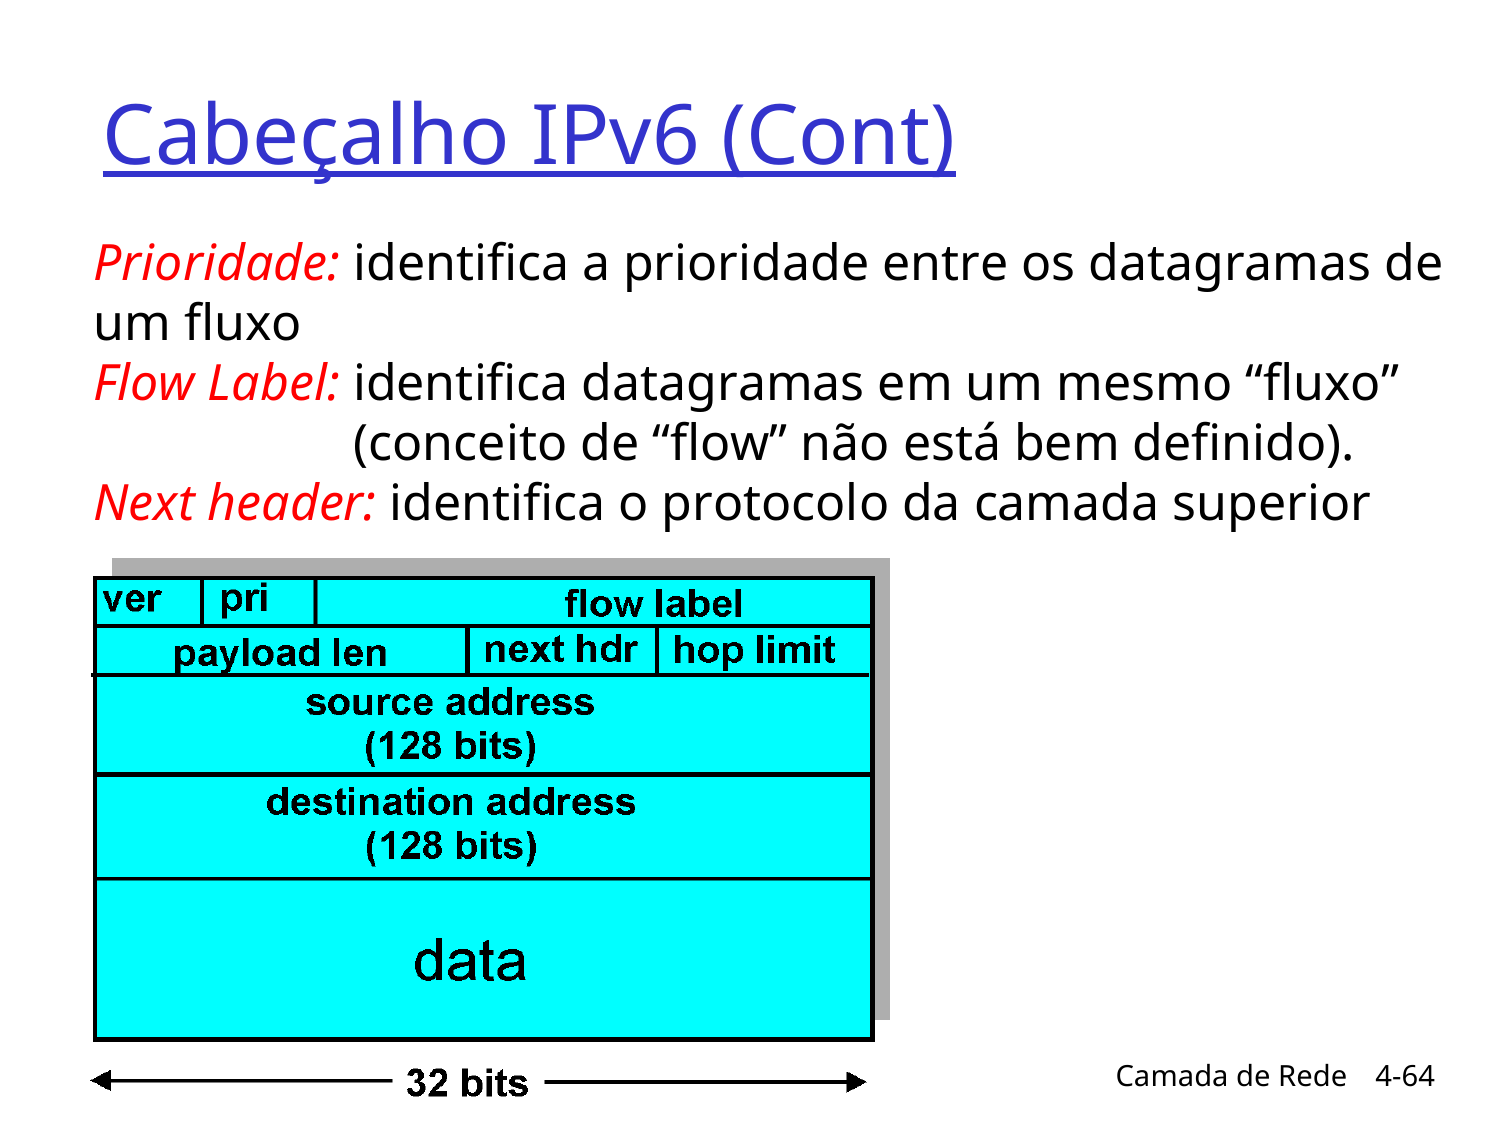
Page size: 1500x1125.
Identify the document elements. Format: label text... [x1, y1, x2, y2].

text_box Prioridade: identifica a prioridade entre os datagramas de um fluxo Flow Label: identifica datagramas em um mesmo “fluxo” (conceito de “flow” não está bem definido). Next header: identifica o protocolo da camada superior [78, 222, 1460, 539]
picture [90, 558, 890, 1097]
text_box Camada de Rede [887, 1050, 1339, 1125]
text_box 4-<número> [1339, 1050, 1451, 1125]
text_box Cabeçalho IPv6 (Cont) [87, 37, 1363, 222]
